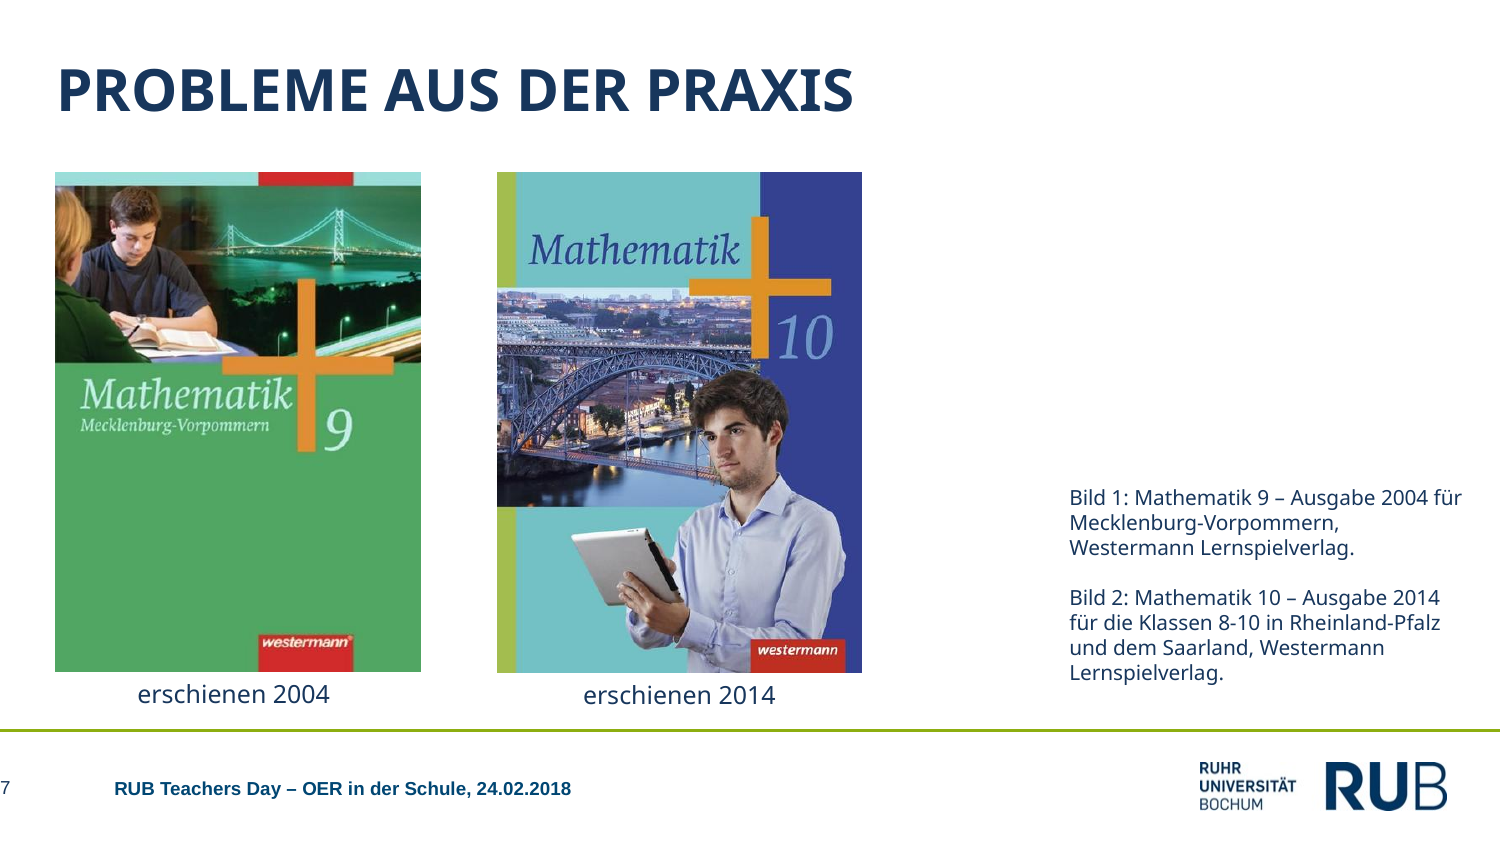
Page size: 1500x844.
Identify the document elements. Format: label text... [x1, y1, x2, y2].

text_box 7 [0, 764, 85, 810]
text_box RUB Teachers Day – OER in der Schule, 24.02.2018 [114, 776, 948, 822]
text_box Bild 1: Mathematik 9 – Ausgabe 2004 für Mecklenburg-Vorpommern, Westermann Lernspielverlag. Bild 2: Mathematik 10 – Ausgabe 2014 für die Klassen 8-10 in Rheinland-Pfalz und dem Saarland, Westermann Lernspielverlag. [1054, 477, 1479, 695]
text_box erschienen 2014 [497, 672, 862, 718]
picture [55, 172, 421, 672]
text_box erschienen 2004 [55, 671, 412, 717]
picture [497, 172, 862, 672]
text_box Probleme aus der Praxis [55, 53, 1002, 124]
